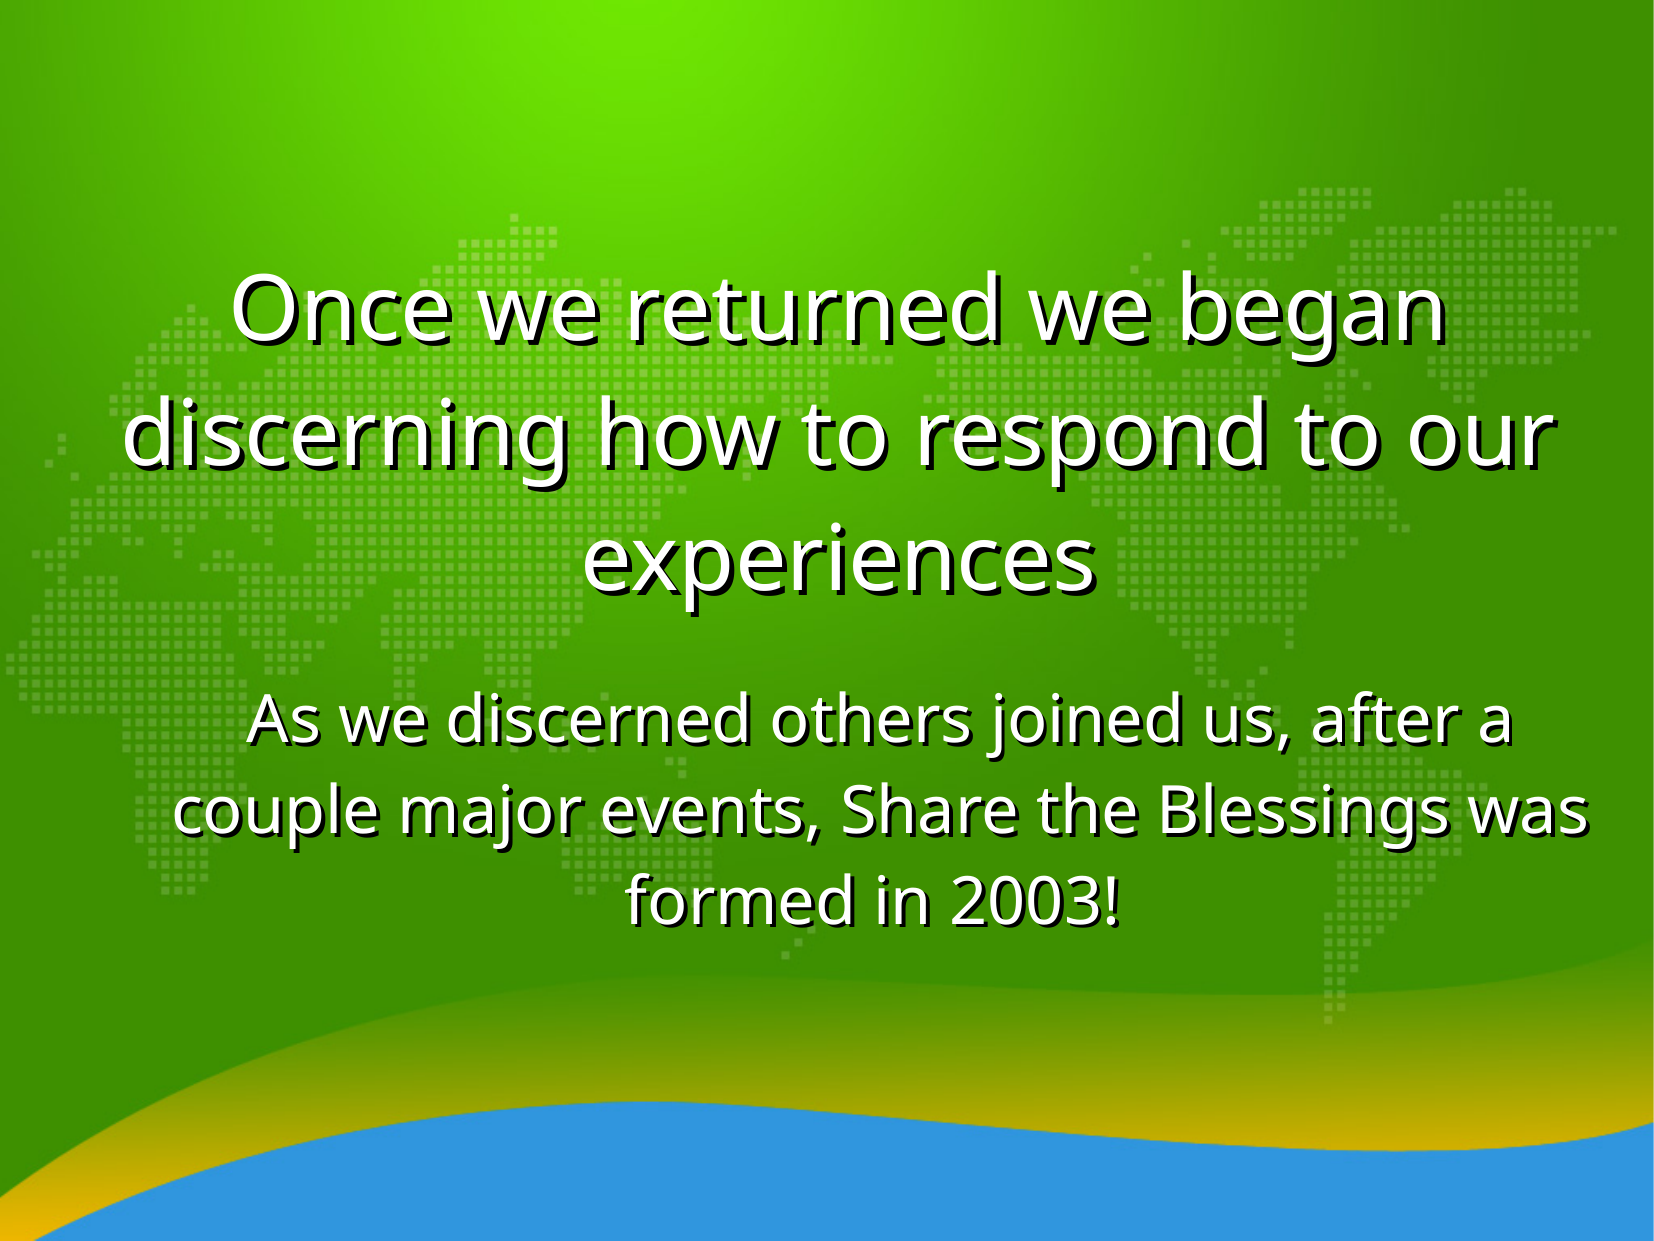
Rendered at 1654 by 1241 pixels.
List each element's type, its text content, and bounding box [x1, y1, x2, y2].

title Once we returned we began discerning how to respond to our experiences [75, 297, 1603, 563]
subtitle As we discerned others joined us, after a couple major events, Share the Blessings was formed in 2003! [150, 649, 1613, 966]
picture [0, 0, 1654, 1241]
